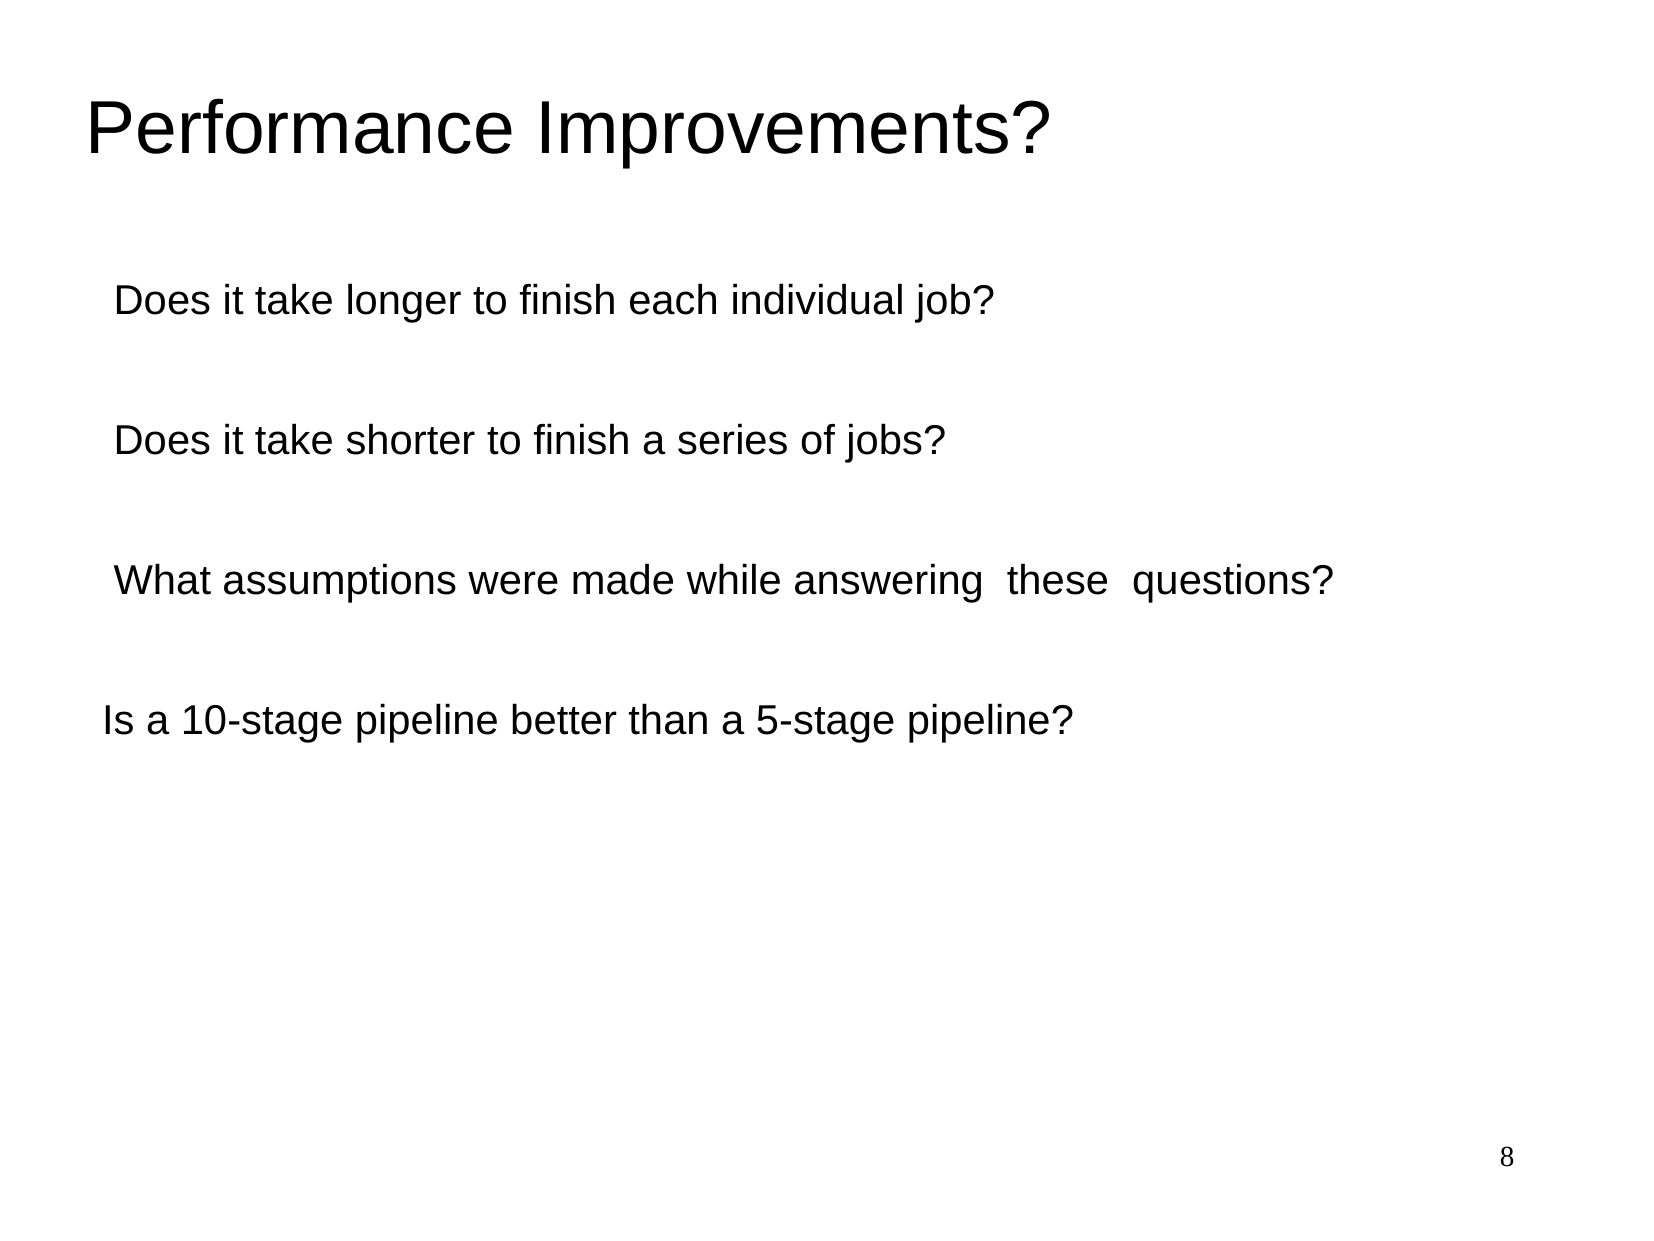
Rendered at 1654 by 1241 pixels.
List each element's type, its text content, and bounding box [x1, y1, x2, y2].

text_box Performance Improvements? [70, 71, 1068, 177]
text_box <number> [1184, 1129, 1530, 1213]
text_box Does it take longer to finish each individual job? Does it take shorter to finish a series of jobs? What assumptions were made while answering these questions? Is a 10-stage pipeline better than a 5-stage pipeline? [87, 265, 1351, 751]
